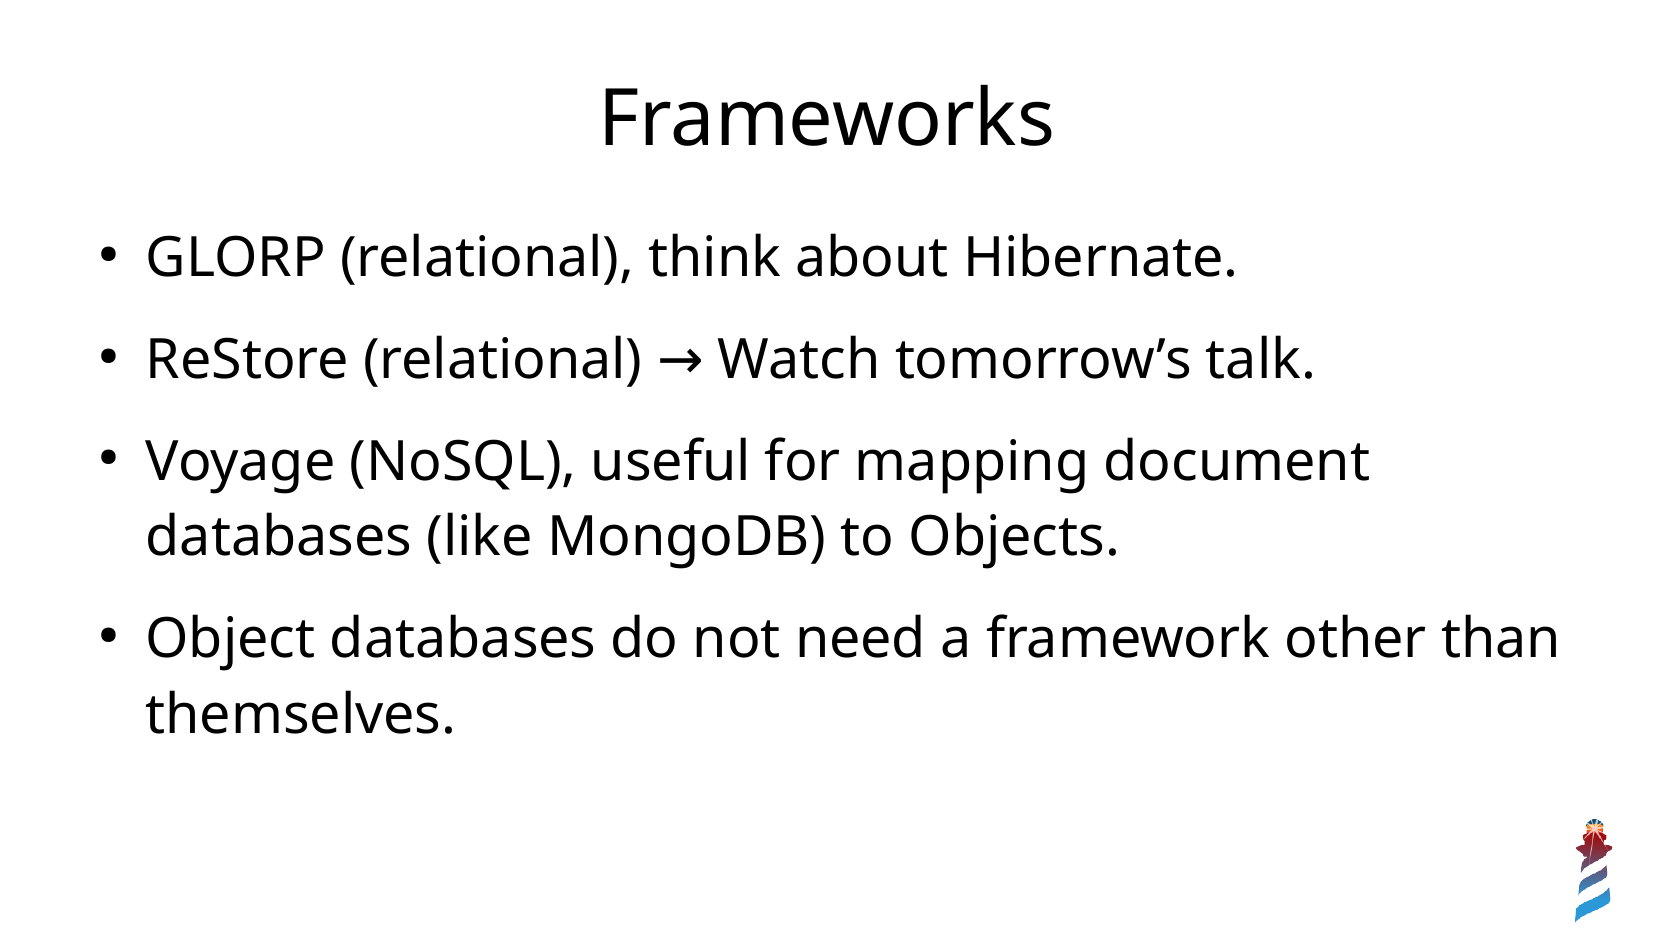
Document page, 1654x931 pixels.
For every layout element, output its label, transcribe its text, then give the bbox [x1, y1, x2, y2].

picture [1535, 810, 1650, 925]
list GLORP (relational), think about Hibernate. ReStore (relational) → Watch tomorrow’s talk. Voyage (NoSQL), useful for mapping document databases (like MongoDB) to Objects. Object databases do not need a framework other than themselves. [82, 217, 1571, 758]
title Frameworks [82, 37, 1571, 193]
